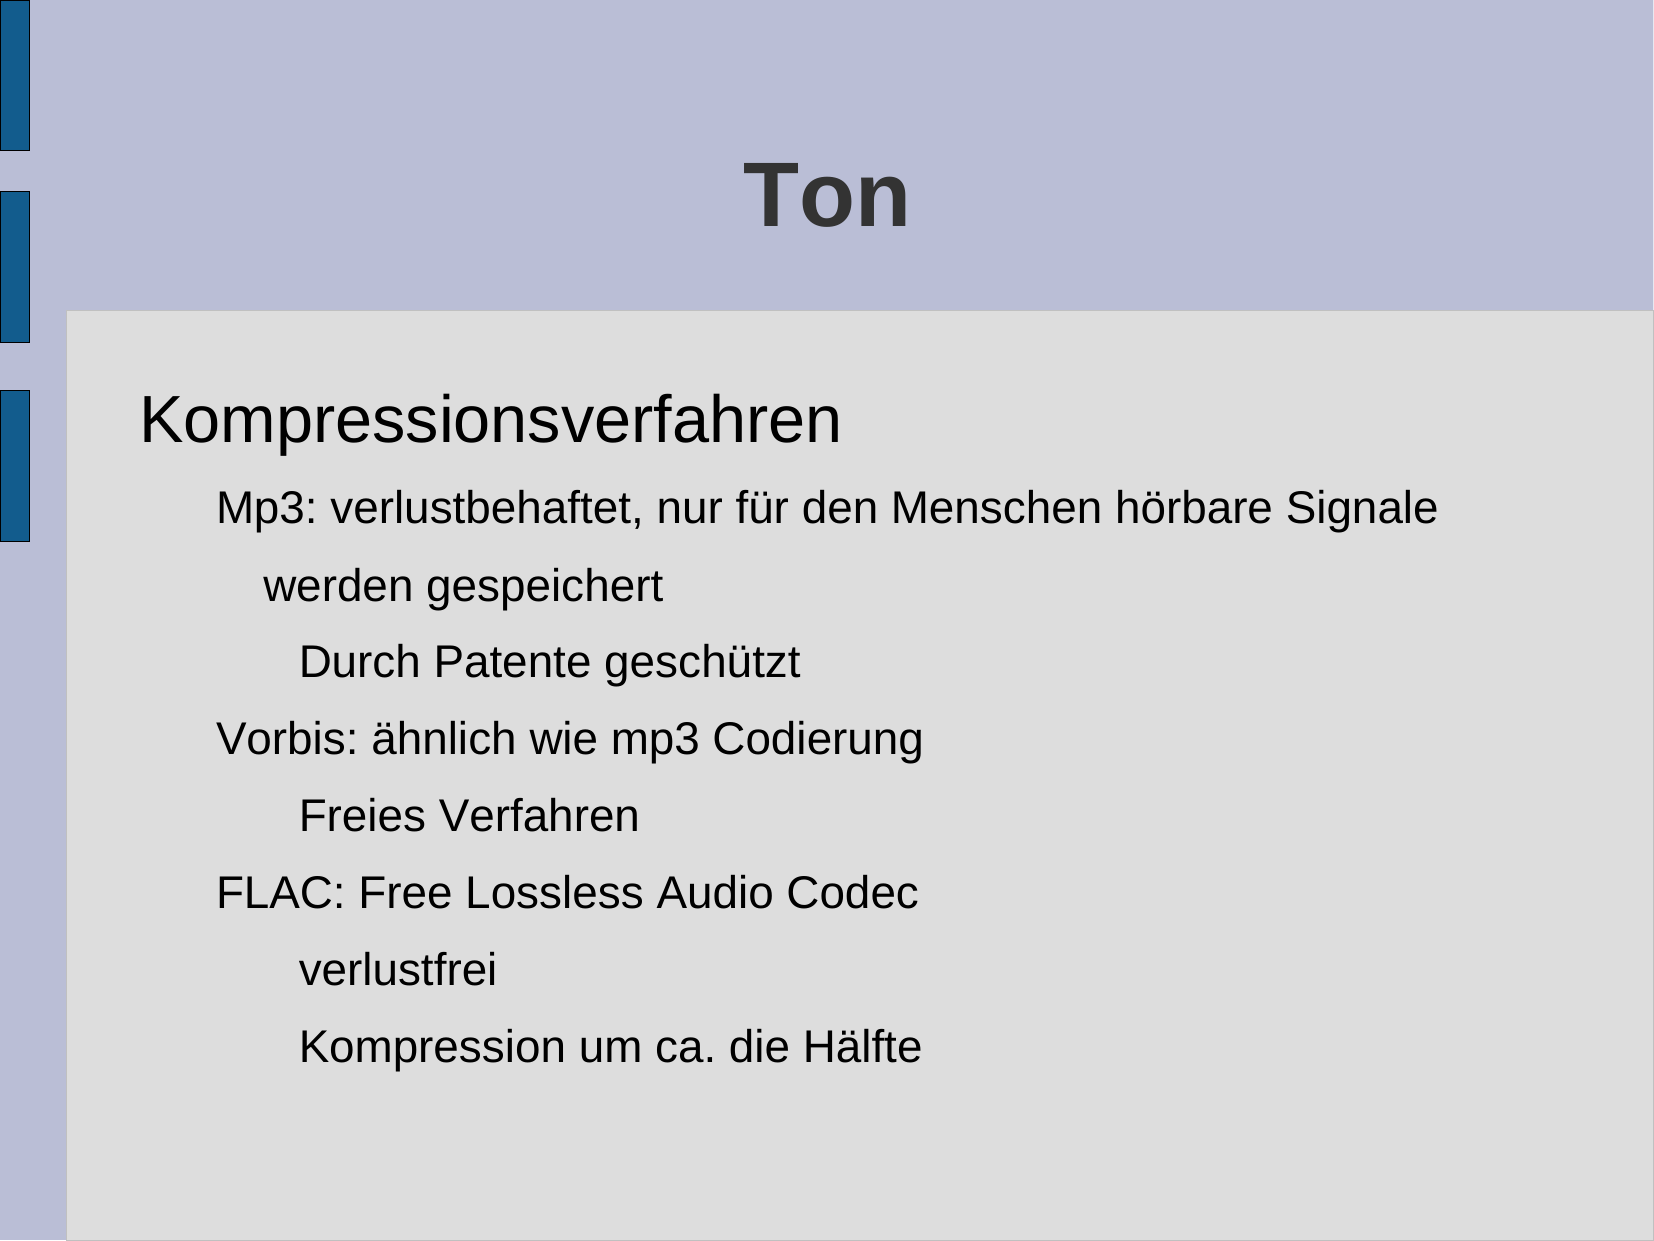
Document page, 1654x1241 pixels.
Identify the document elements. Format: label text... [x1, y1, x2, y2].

list Kompressionsverfahren Mp3: verlustbehaftet, nur für den Menschen hörbare Signale werden gespeichert Durch Patente geschützt Vorbis: ähnlich wie mp3 Codierung Freies Verfahren FLAC: Free Lossless Audio Codec verlustfrei Kompression um ca. die Hälfte [121, 344, 1534, 1112]
title Ton [121, 98, 1534, 291]
